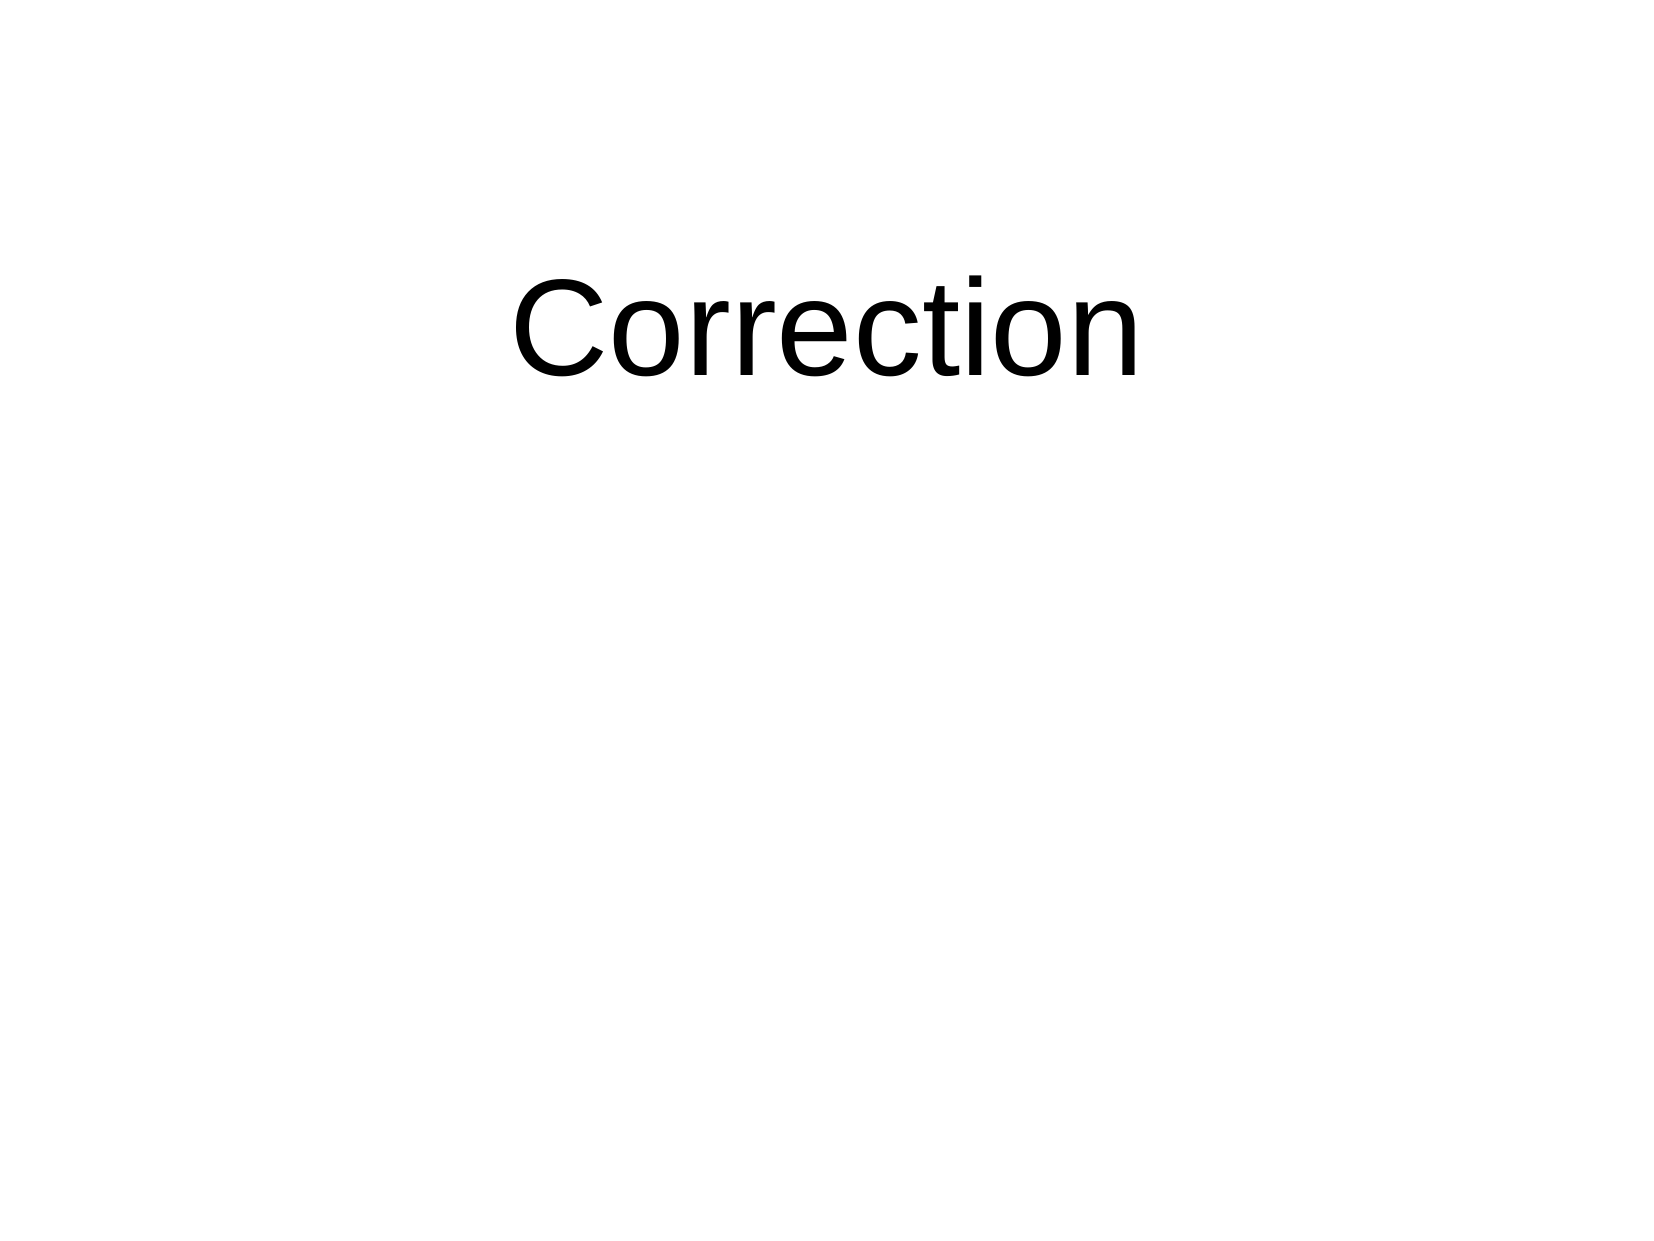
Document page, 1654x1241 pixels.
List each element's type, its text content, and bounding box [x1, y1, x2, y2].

title Correction [82, 224, 1571, 432]
